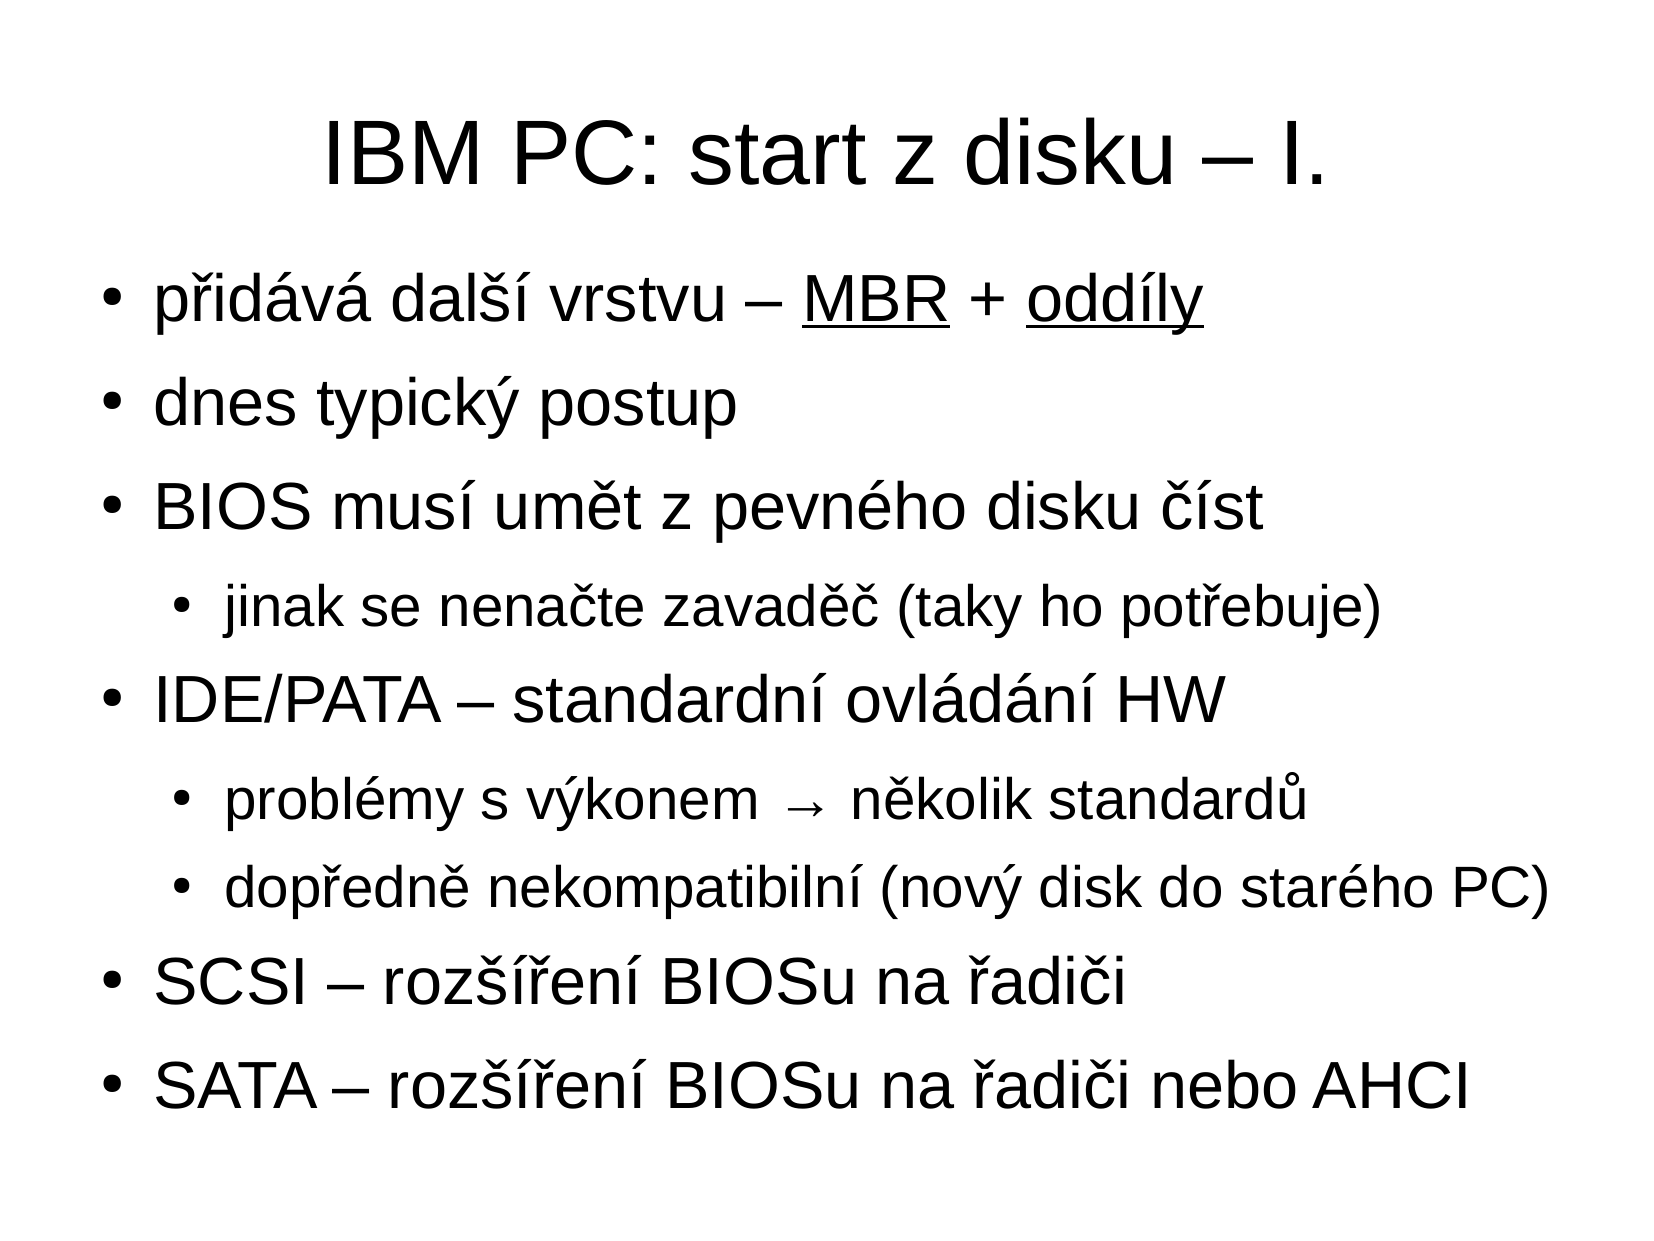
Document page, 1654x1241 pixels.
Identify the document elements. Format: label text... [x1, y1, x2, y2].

list přidává další vrstvu – MBR + oddíly dnes typický postup BIOS musí umět z pevného disku číst jinak se nenačte zavaděč (taky ho potřebuje) IDE/PATA – standardní ovládání HW problémy s výkonem → několik standardů dopředně nekompatibilní (nový disk do starého PC) SCSI – rozšíření BIOSu na řadiči SATA – rozšíření BIOSu na řadiči nebo AHCI [82, 260, 1571, 1123]
title IBM PC: start z disku – I. [82, 56, 1571, 250]
